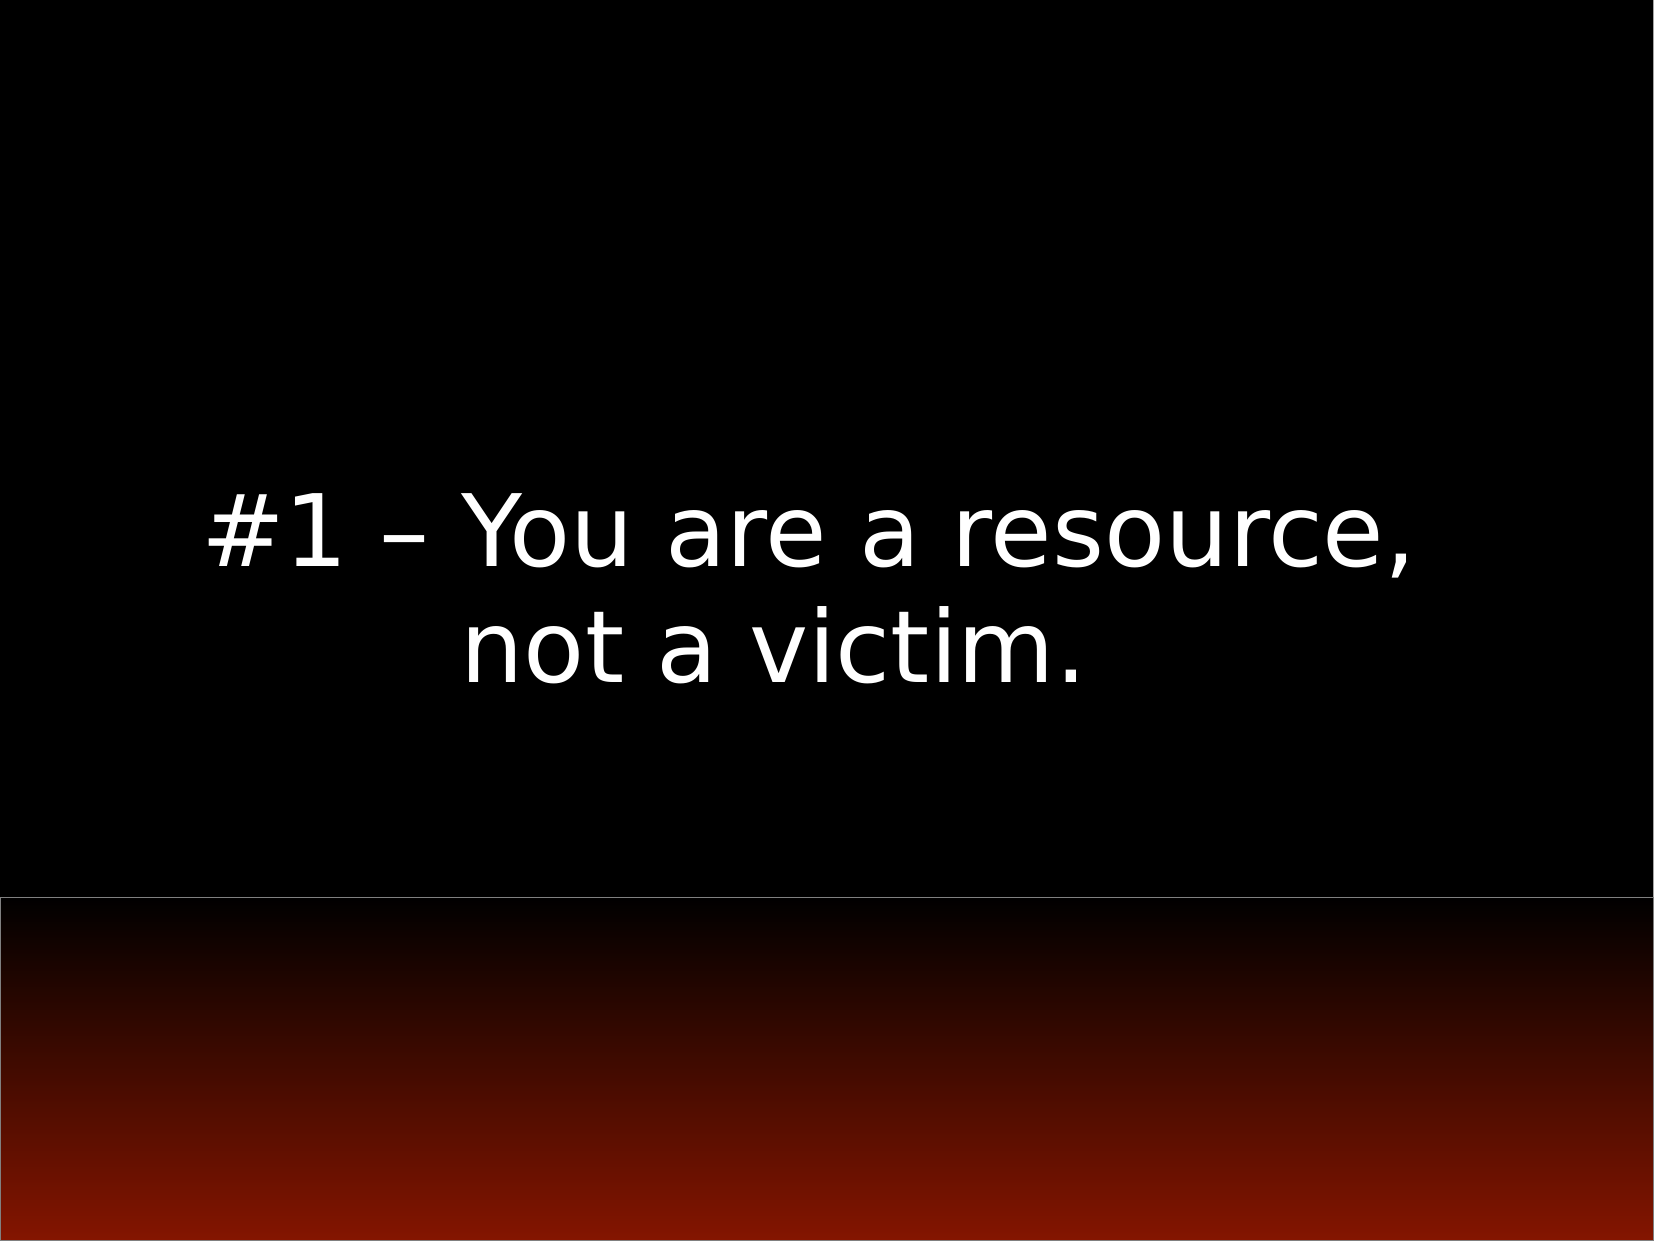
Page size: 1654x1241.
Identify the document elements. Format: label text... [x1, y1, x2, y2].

text_box #1 – You are a resource, not a victim. [141, 466, 1524, 821]
